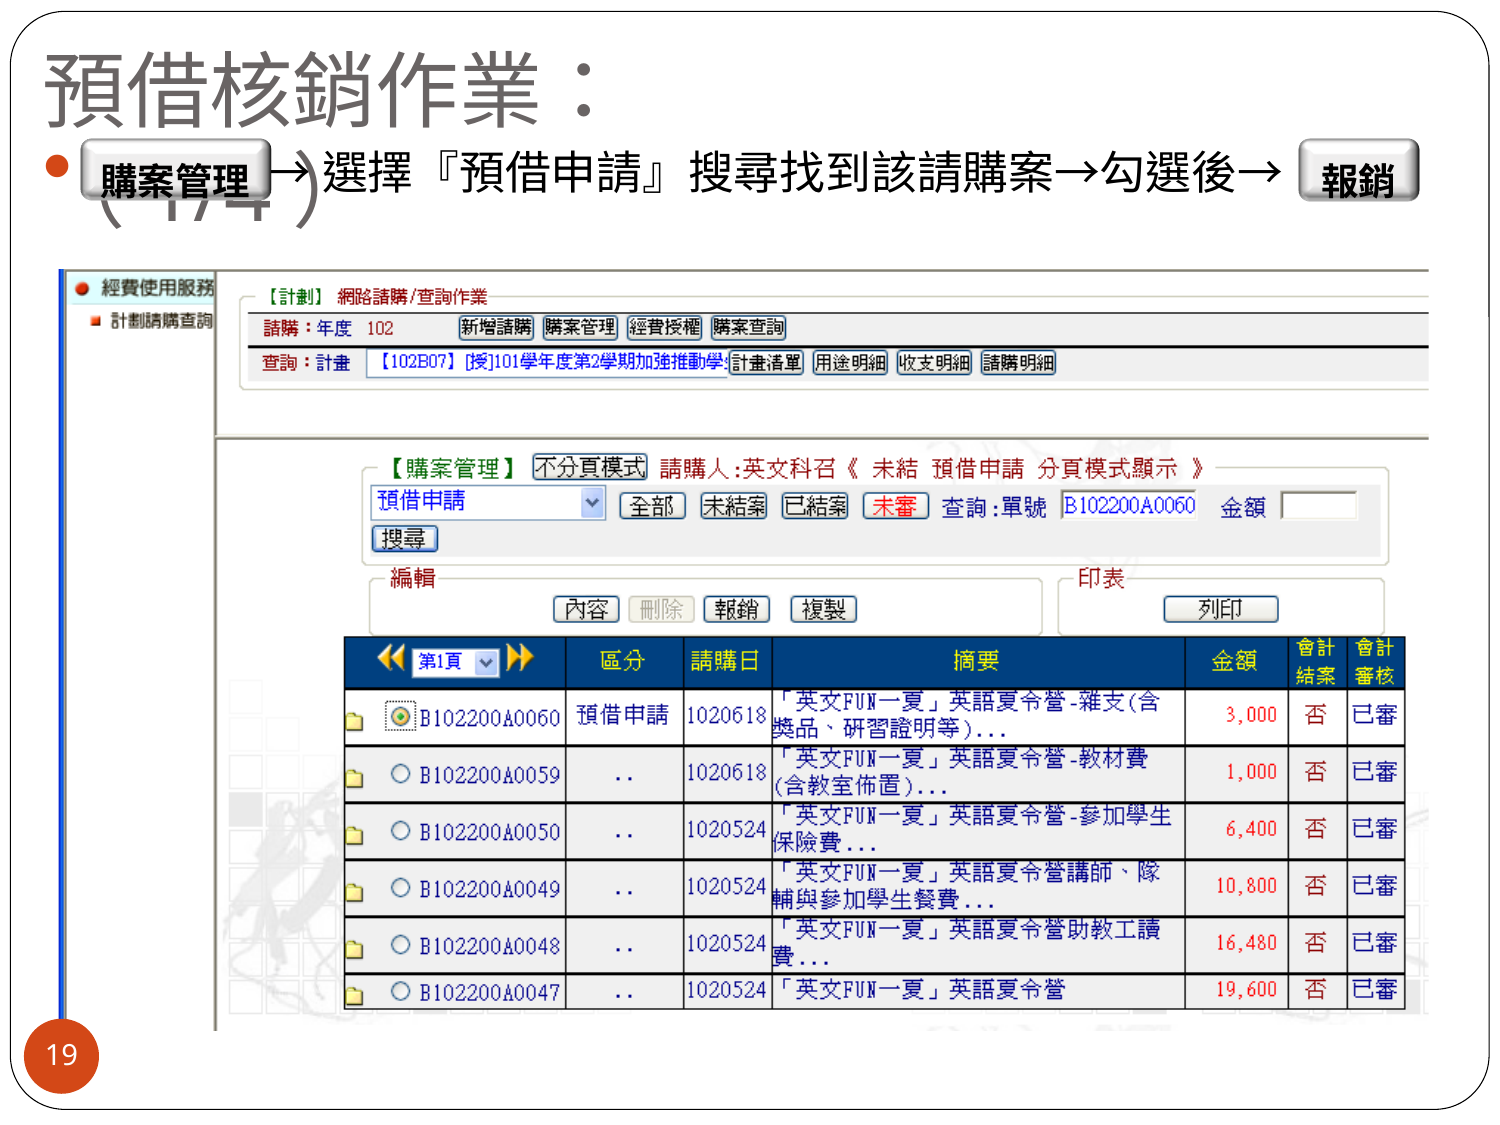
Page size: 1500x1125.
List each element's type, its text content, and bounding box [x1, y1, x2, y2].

text_box 報銷 [1303, 143, 1415, 196]
picture [78, 137, 272, 203]
picture [58, 269, 1429, 1031]
text_box 報銷 [1344, 184, 1348, 194]
text_box 預借核銷作業：（1/4） [35, 23, 926, 129]
text_box →選擇『預借申請』搜尋找到該請購案→勾選後→ [35, 128, 1477, 235]
text_box [23, 1018, 99, 1094]
text_box 報銷 [1379, 178, 1389, 187]
picture [1296, 137, 1421, 203]
text_box 報銷 [1378, 189, 1389, 196]
text_box 購案管理 [84, 143, 266, 196]
